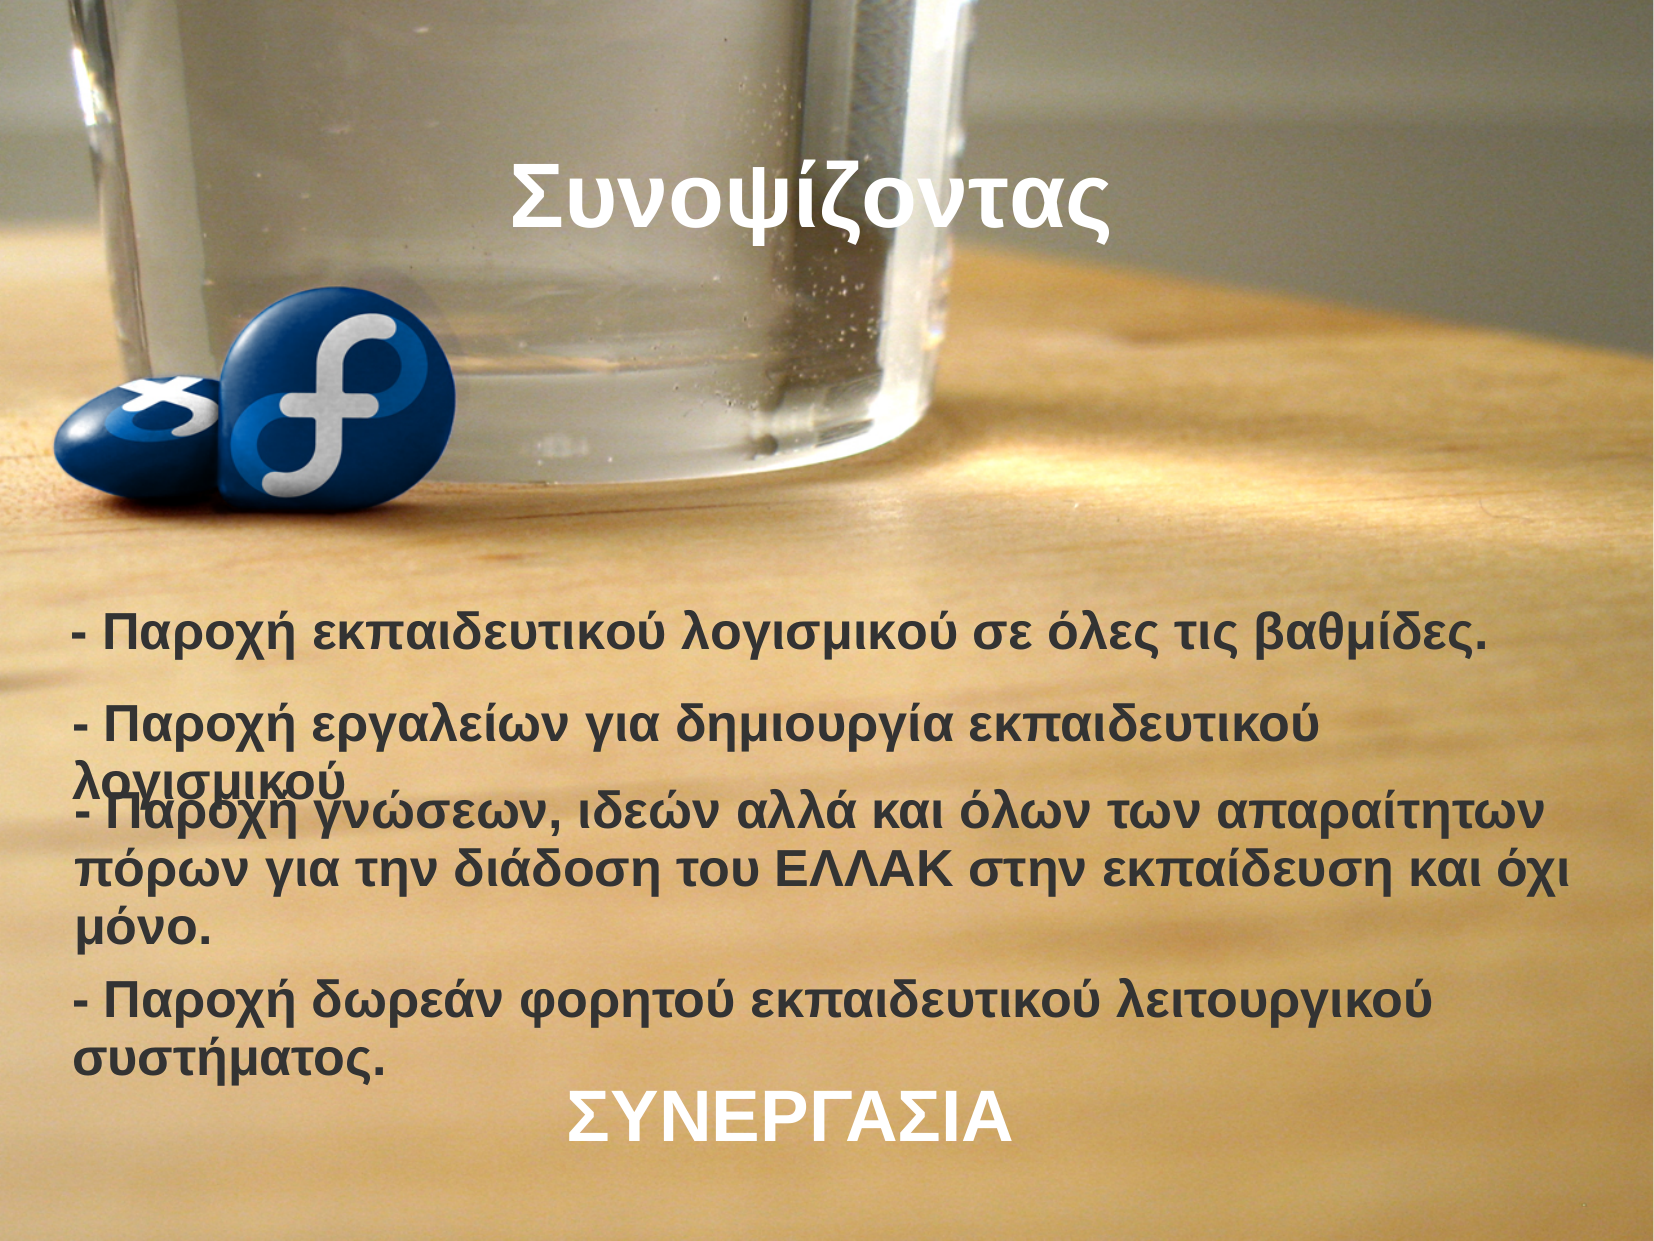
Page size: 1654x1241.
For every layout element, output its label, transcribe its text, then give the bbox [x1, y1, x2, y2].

text_box - Παροχή γνώσεων, ιδεών αλλά και όλων των απαραίτητων πόρων για την διάδοση του ΕΛΛΑΚ στην εκπαίδευση και όχι μόνο. [59, 773, 1613, 963]
title Συνοψίζοντας [118, 112, 1506, 281]
text_box ΣΥΝΕΡΓΑΣΙΑ [551, 1094, 1030, 1165]
text_box - Παροχή εργαλείων για δημιουργία εκπαιδευτικού λογισμικού [57, 686, 1626, 760]
picture [0, 0, 1654, 1241]
subtitle - Παροχή εκπαιδευτικού λογισμικού σε όλες τις βαθμίδες. [70, 556, 1524, 686]
text_box - Παροχή δωρεάν φορητού εκπαιδευτικού λειτουργικού συστήματος. [57, 963, 1595, 1094]
